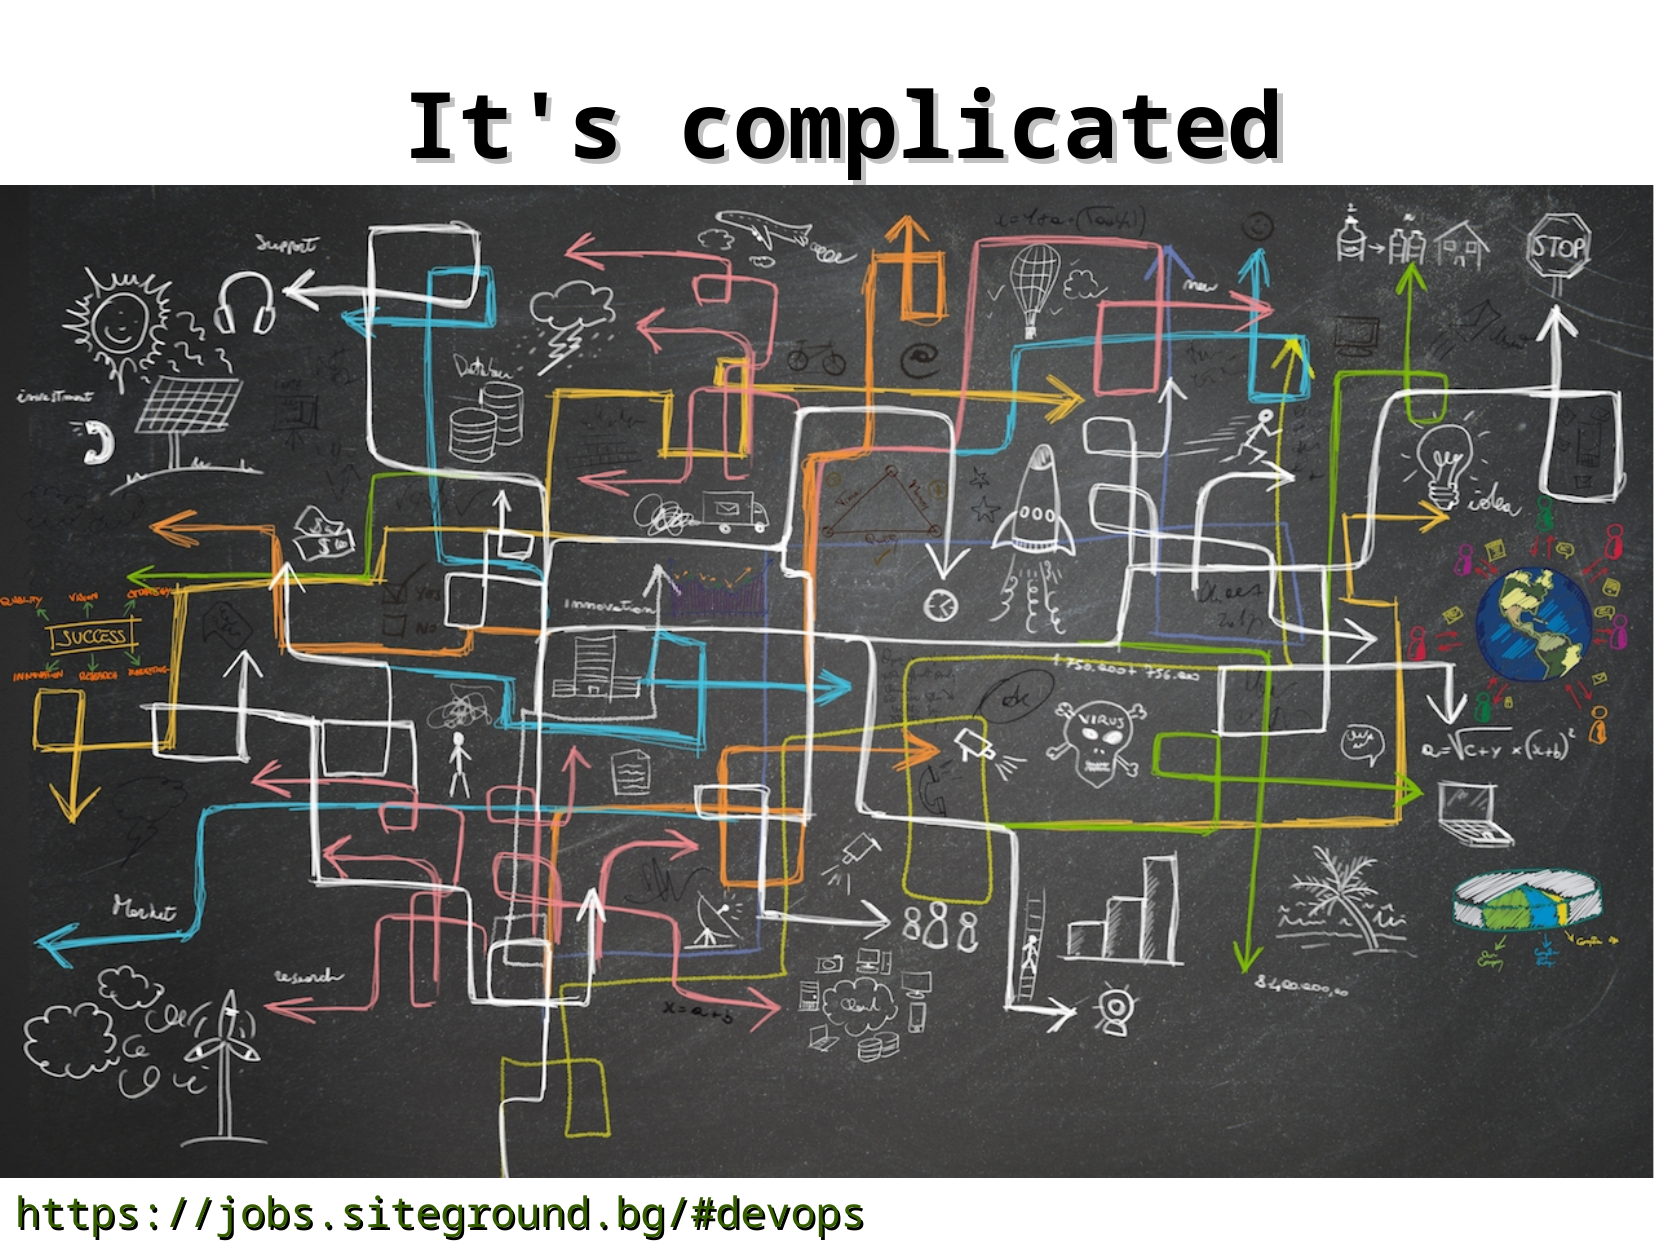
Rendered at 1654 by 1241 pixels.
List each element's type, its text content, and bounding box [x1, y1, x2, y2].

title It's complicated [82, 19, 1571, 185]
picture [0, 185, 1654, 1178]
text_box https://jobs.siteground.bg/#devops [0, 1175, 889, 1240]
